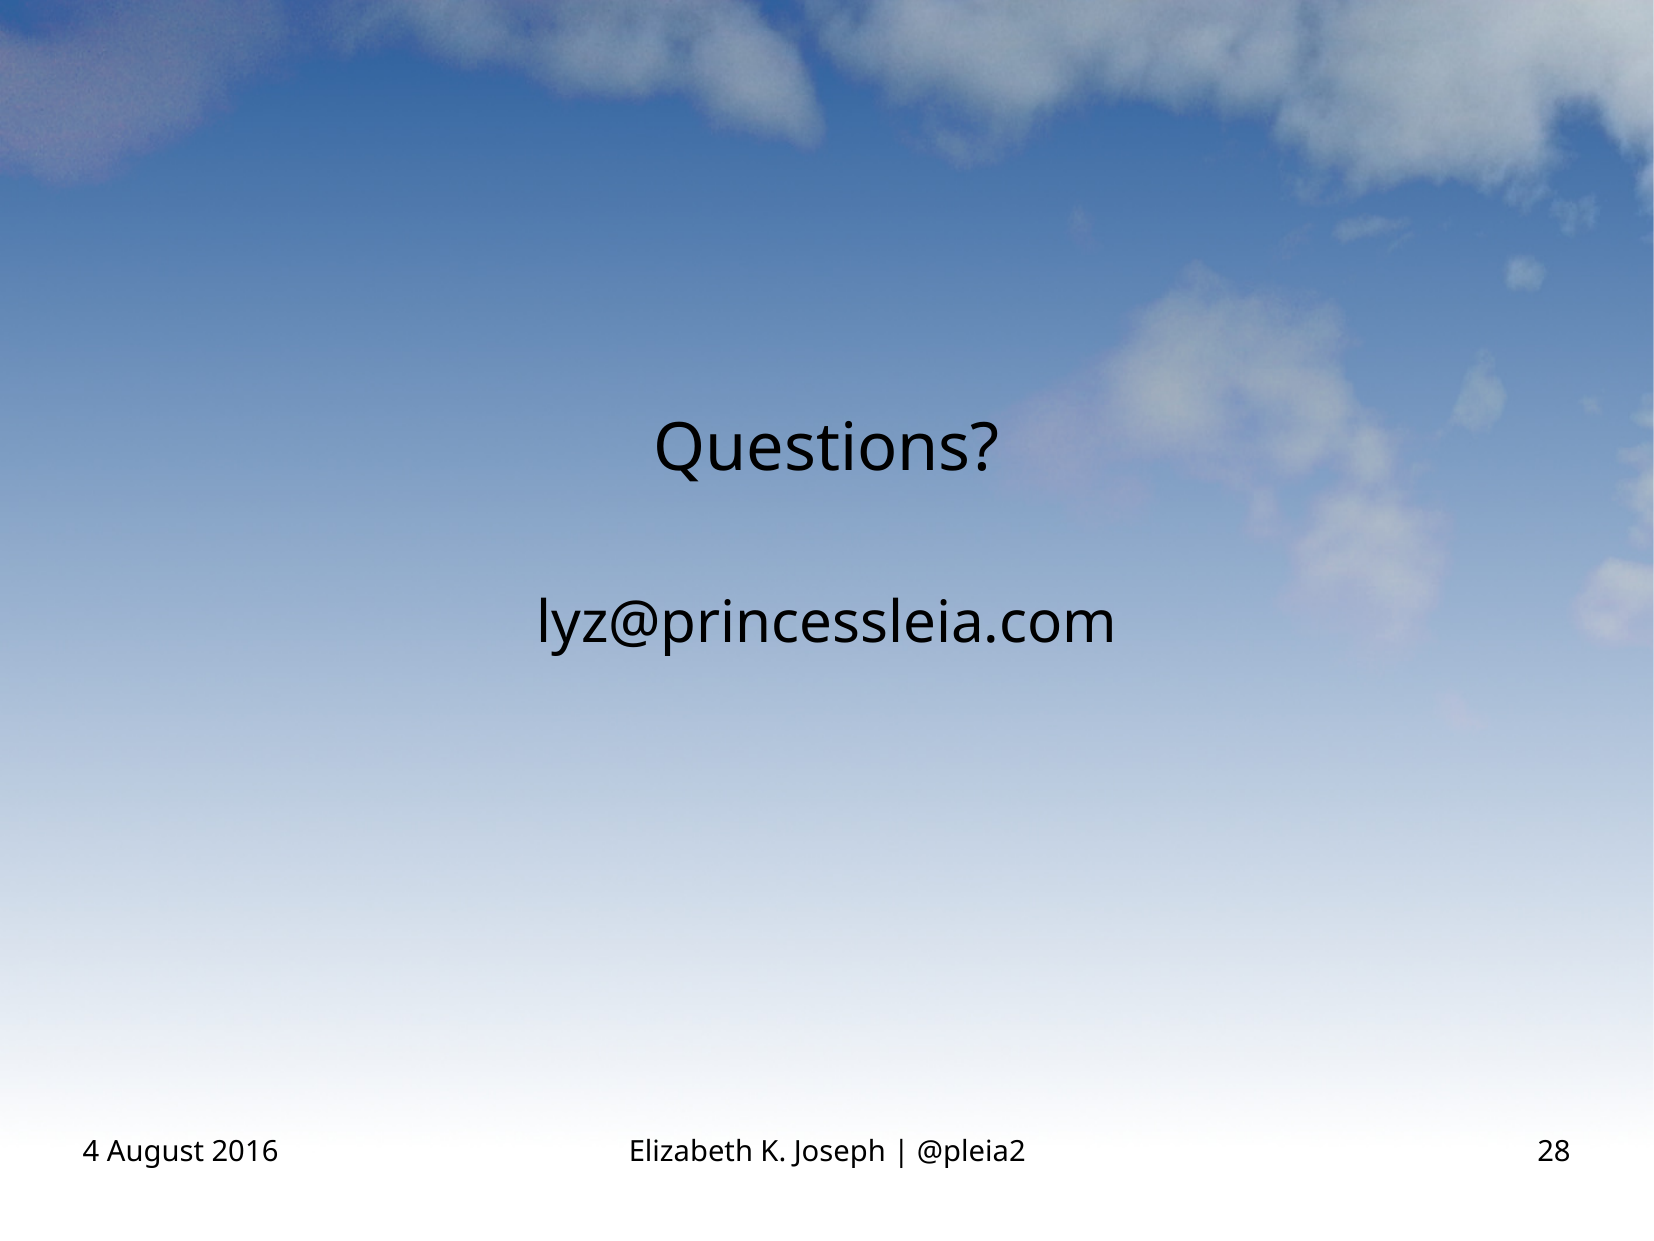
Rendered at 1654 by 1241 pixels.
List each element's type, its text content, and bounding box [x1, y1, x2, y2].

picture [0, 0, 1654, 1241]
subtitle Questions? lyz@princessleia.com [82, 49, 1571, 1010]
